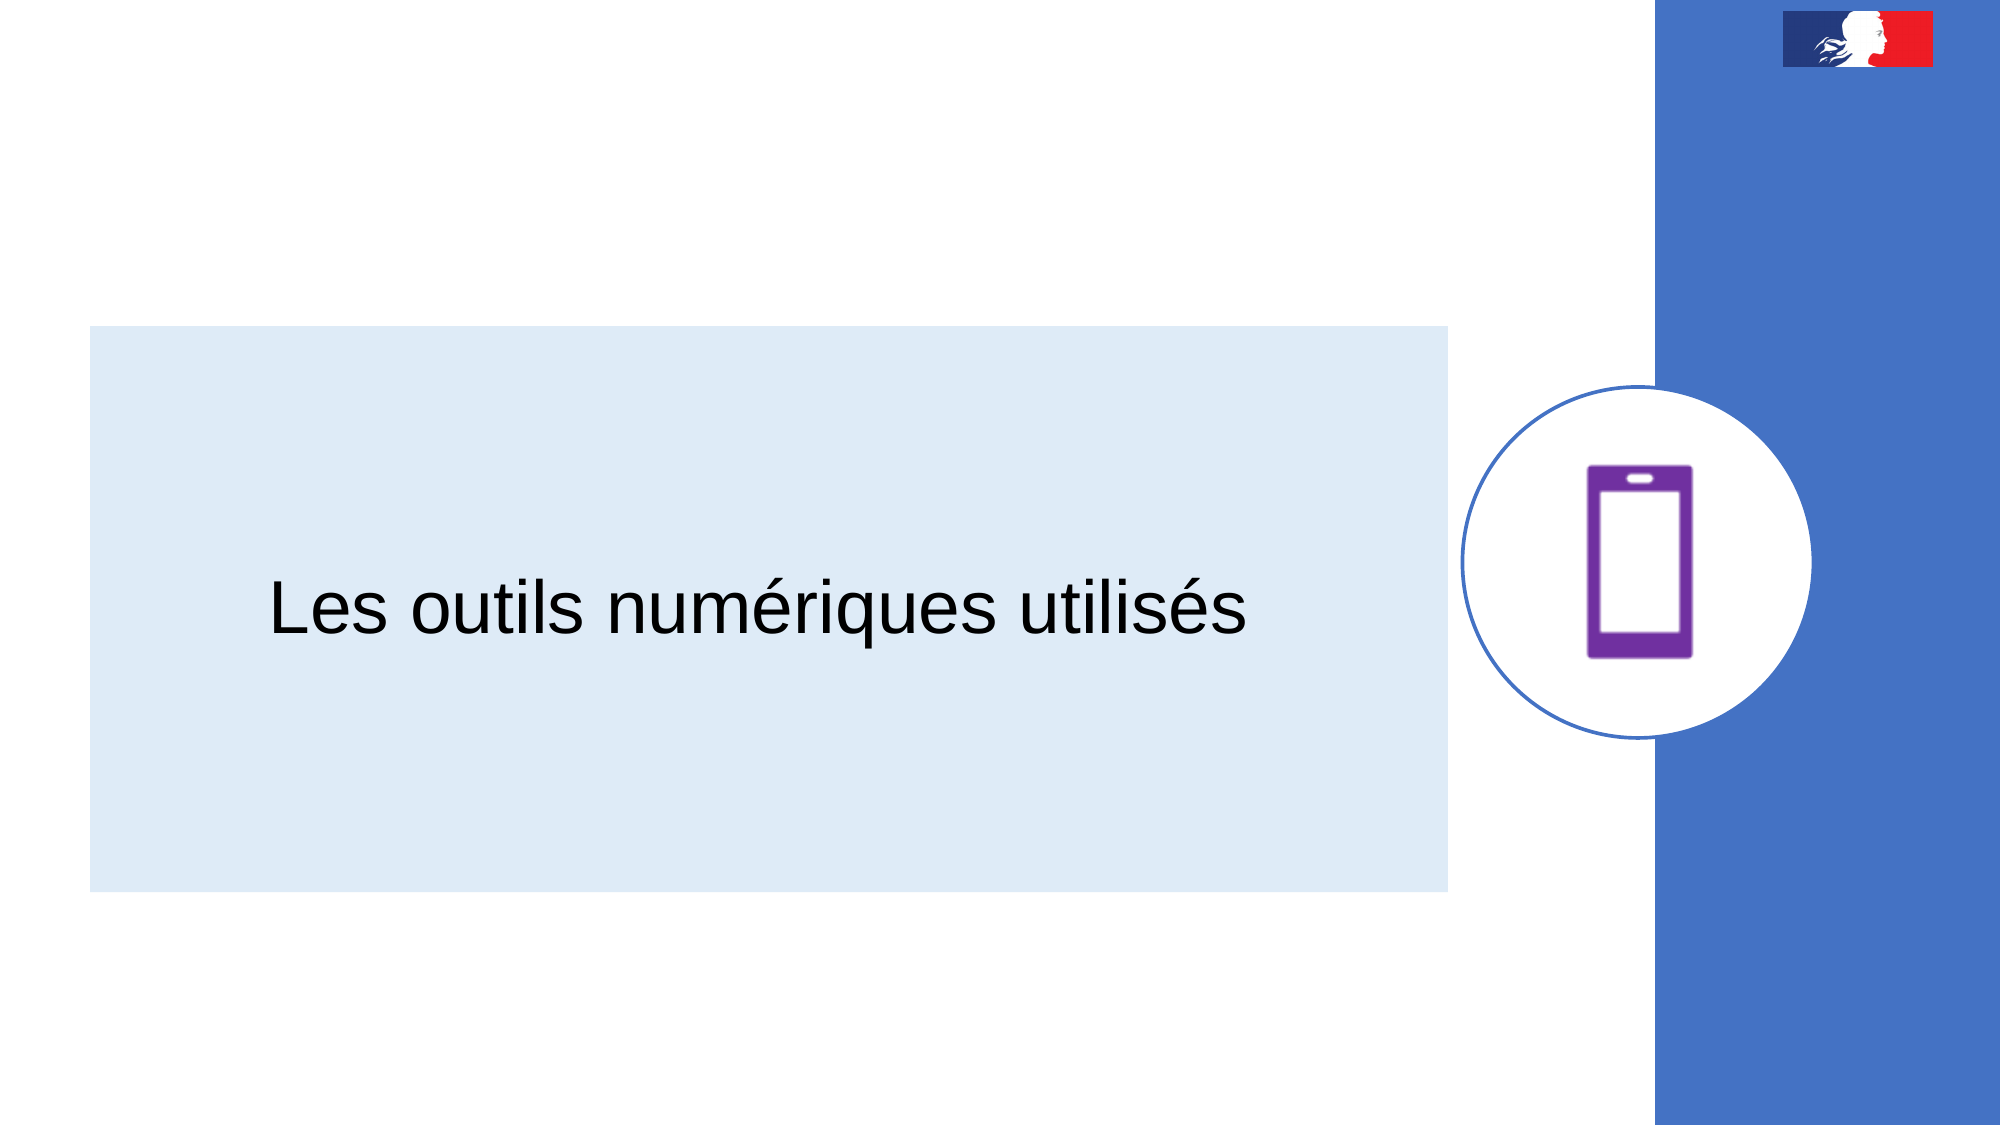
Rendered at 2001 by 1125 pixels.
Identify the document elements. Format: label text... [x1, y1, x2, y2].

picture [1534, 456, 1747, 669]
text_box Les outils numériques utilisés [90, 326, 1448, 893]
text_box [1462, 0, 2000, 1125]
picture [1783, 11, 1933, 67]
